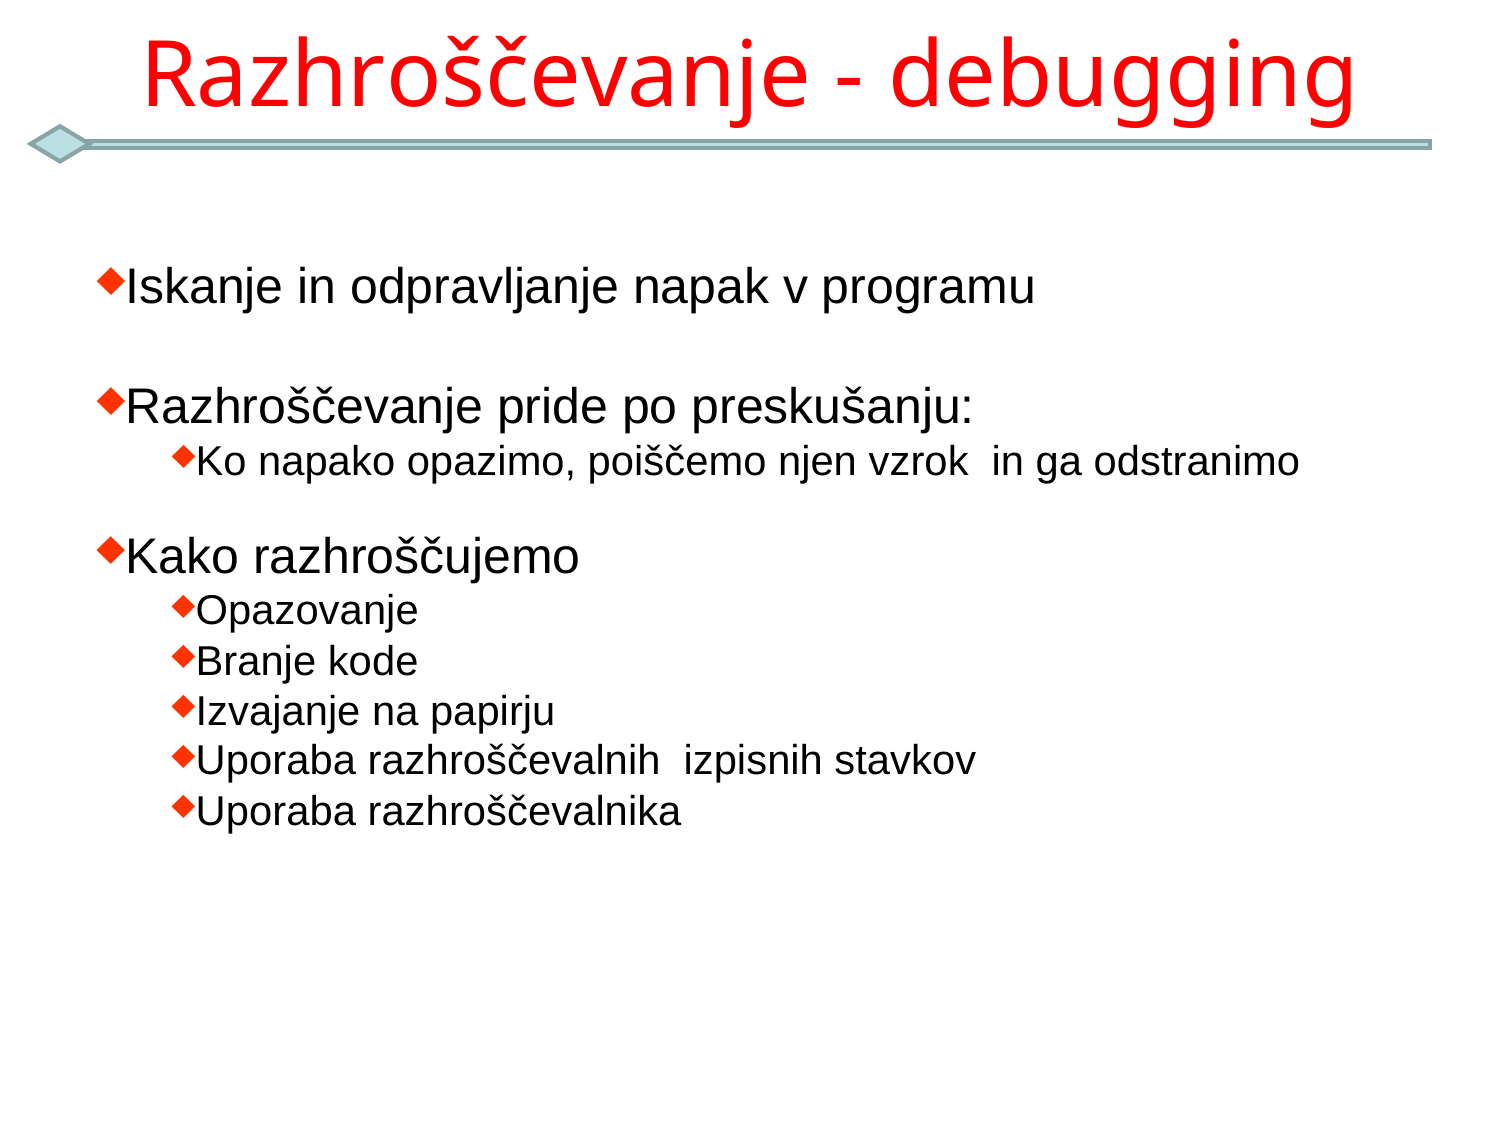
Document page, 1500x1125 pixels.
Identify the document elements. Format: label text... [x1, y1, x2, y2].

title Razhroščevanje - debugging [75, 0, 1426, 141]
text_box Kako razhroščujemo Opazovanje Branje kode Izvajanje na papirju Uporaba razhroščevalnih izpisnih stavkov Uporaba razhroščevalnika [81, 515, 1184, 892]
text_box Iskanje in odpravljanje napak v programu Razhroščevanje pride po preskušanju: Ko napako opazimo, poiščemo njen vzrok in ga odstranimo [82, 246, 1465, 492]
